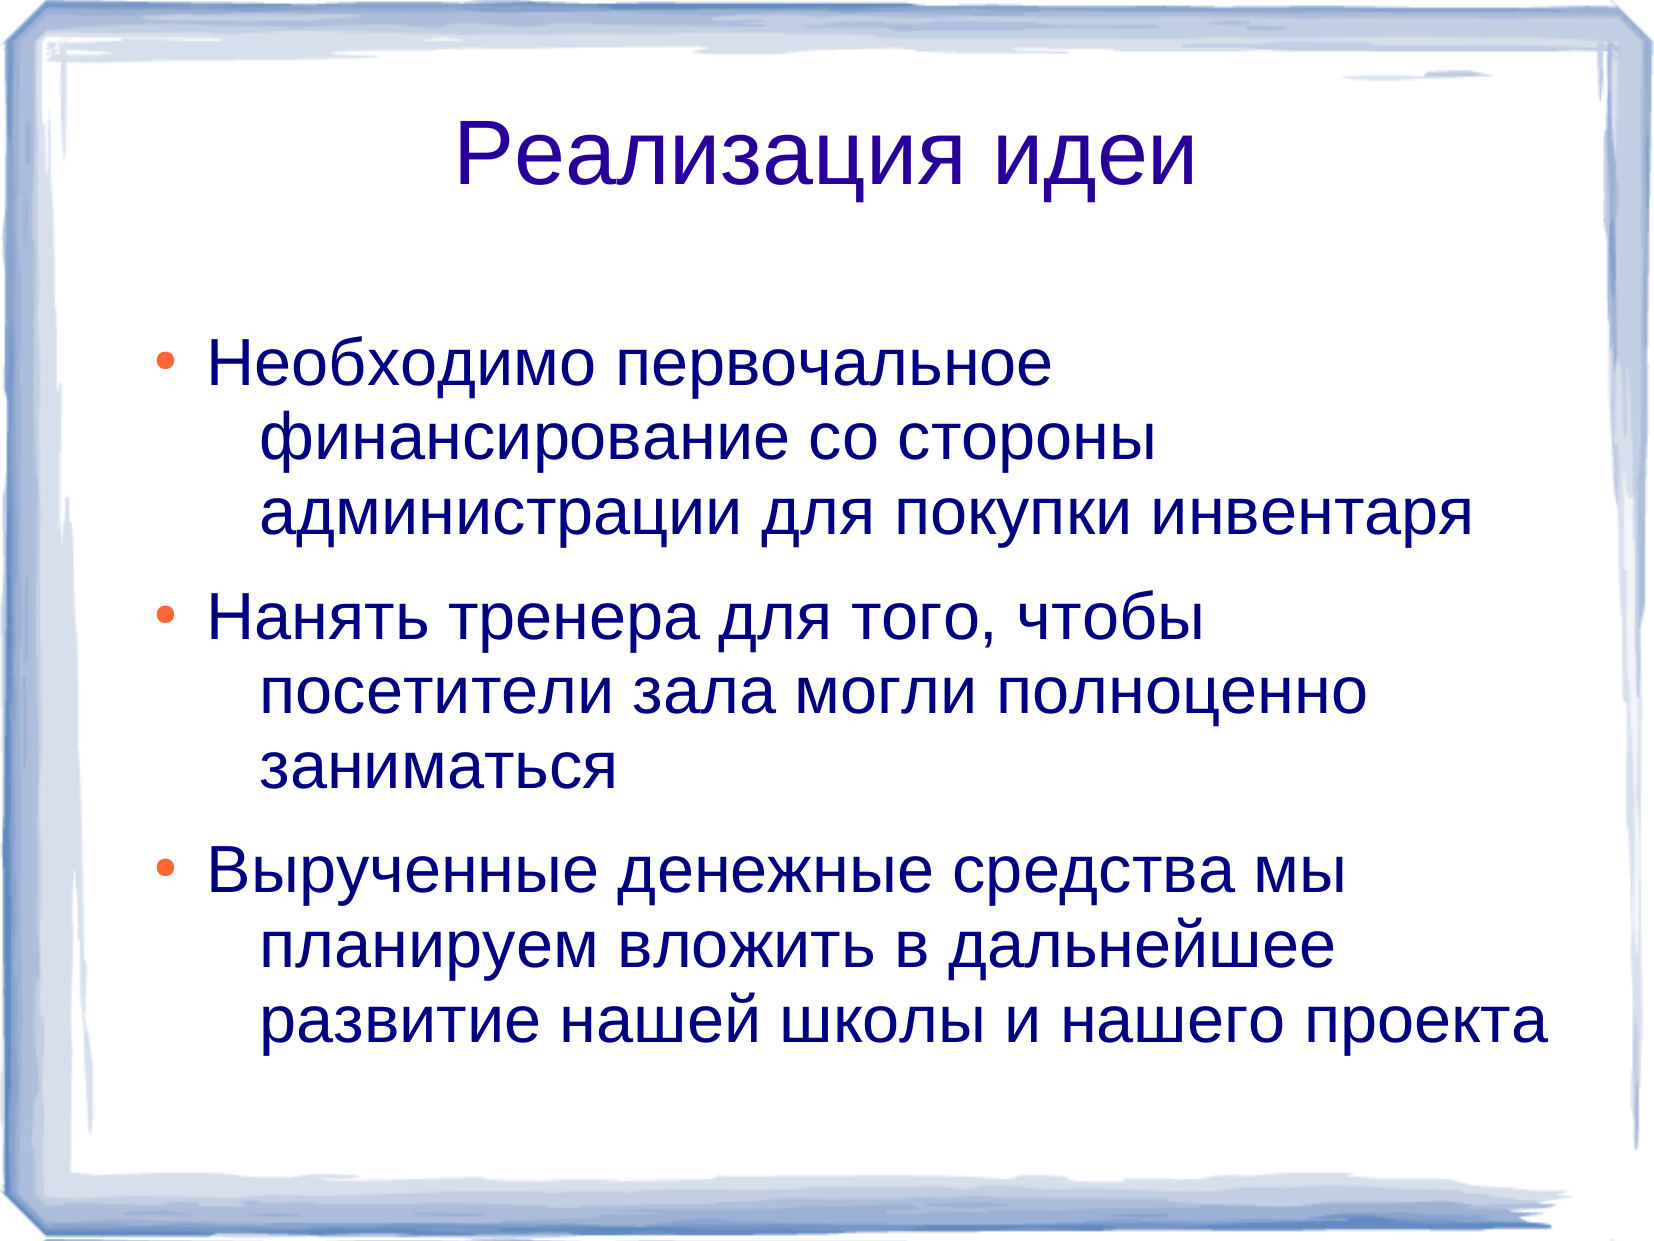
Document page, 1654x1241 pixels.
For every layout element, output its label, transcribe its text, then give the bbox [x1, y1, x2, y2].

picture [0, 0, 1654, 1241]
title Реализация идеи [82, 49, 1571, 257]
list Необходимо первочальное финансирование со стороны администрации для покупки инвентаря Нанять тренера для того, чтобы посетители зала могли полноценно заниматься Вырученные денежные средства мы планируем вложить в дальнейшее развитие нашей школы и нашего проекта [118, 324, 1571, 1222]
